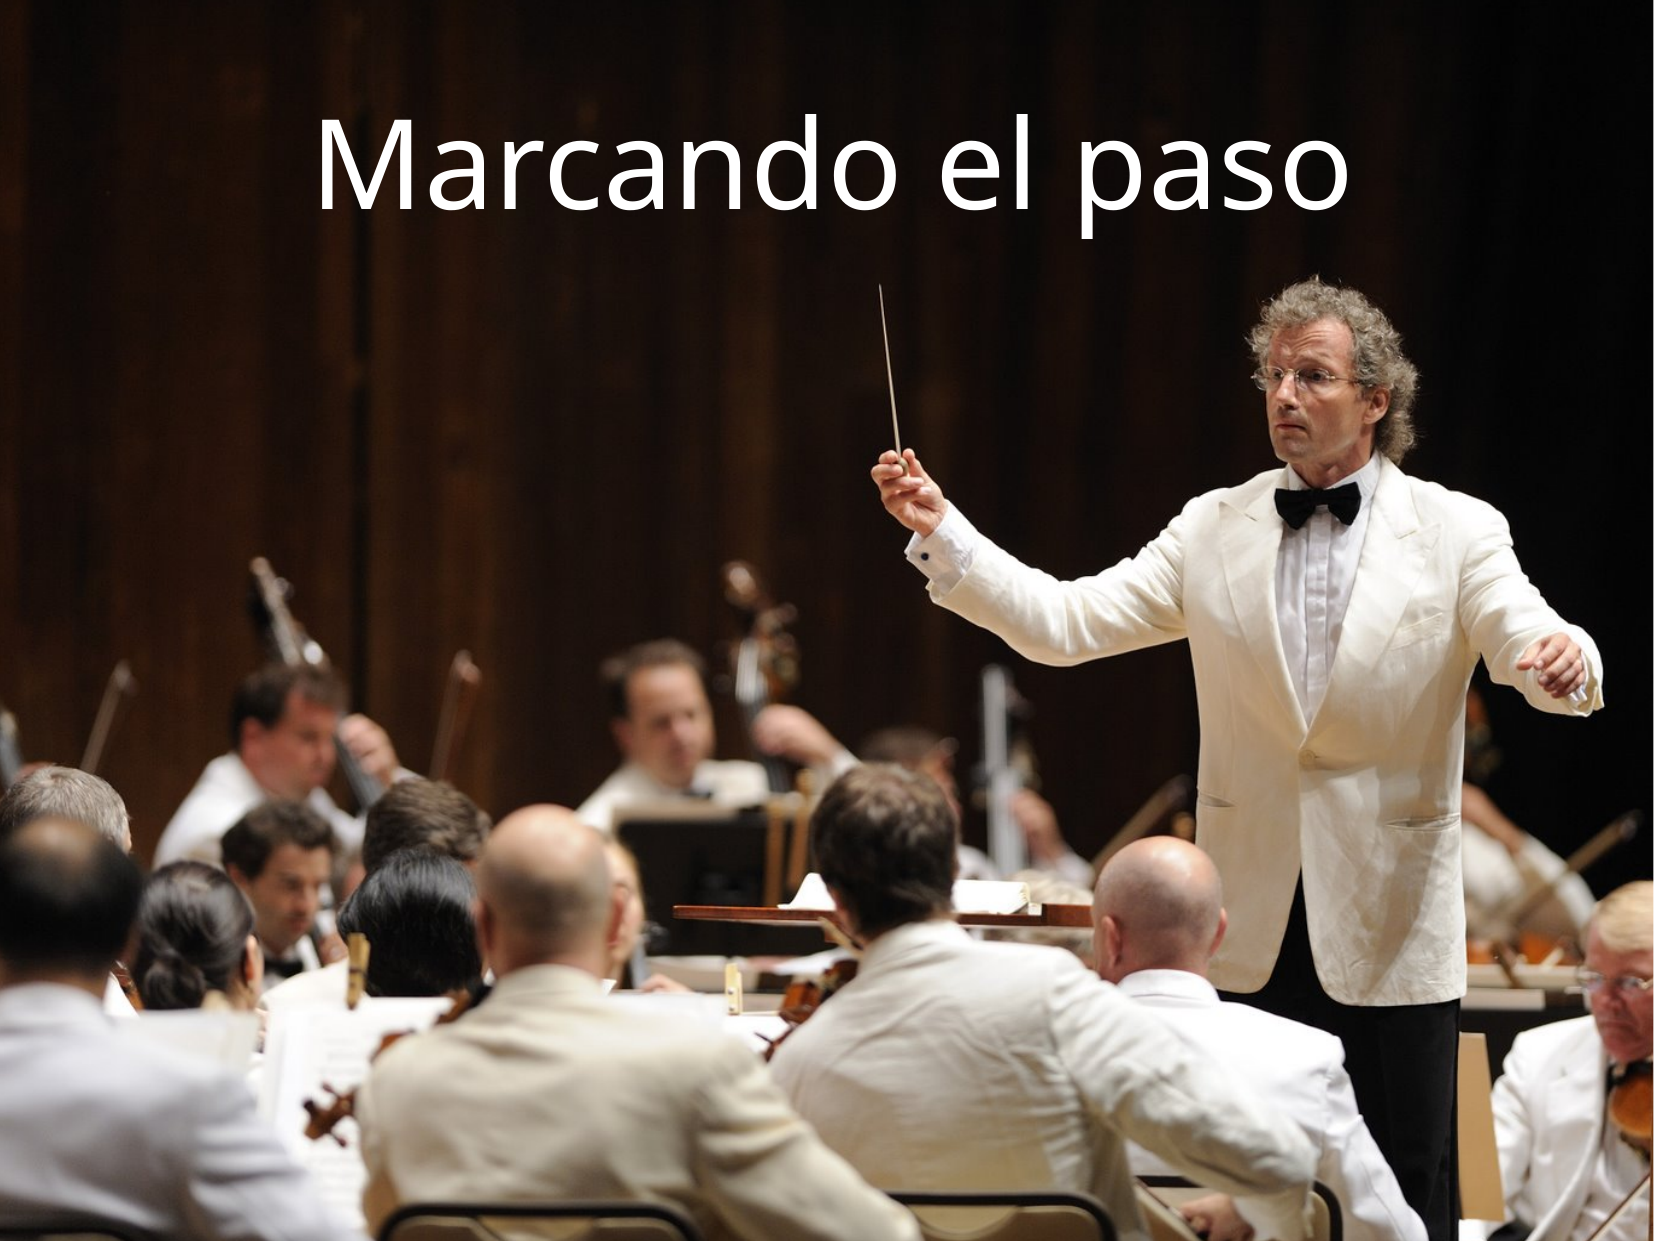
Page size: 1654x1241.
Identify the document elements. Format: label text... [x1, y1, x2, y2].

text_box Marcando el paso [5, 35, 1654, 201]
picture [0, 0, 1654, 1241]
